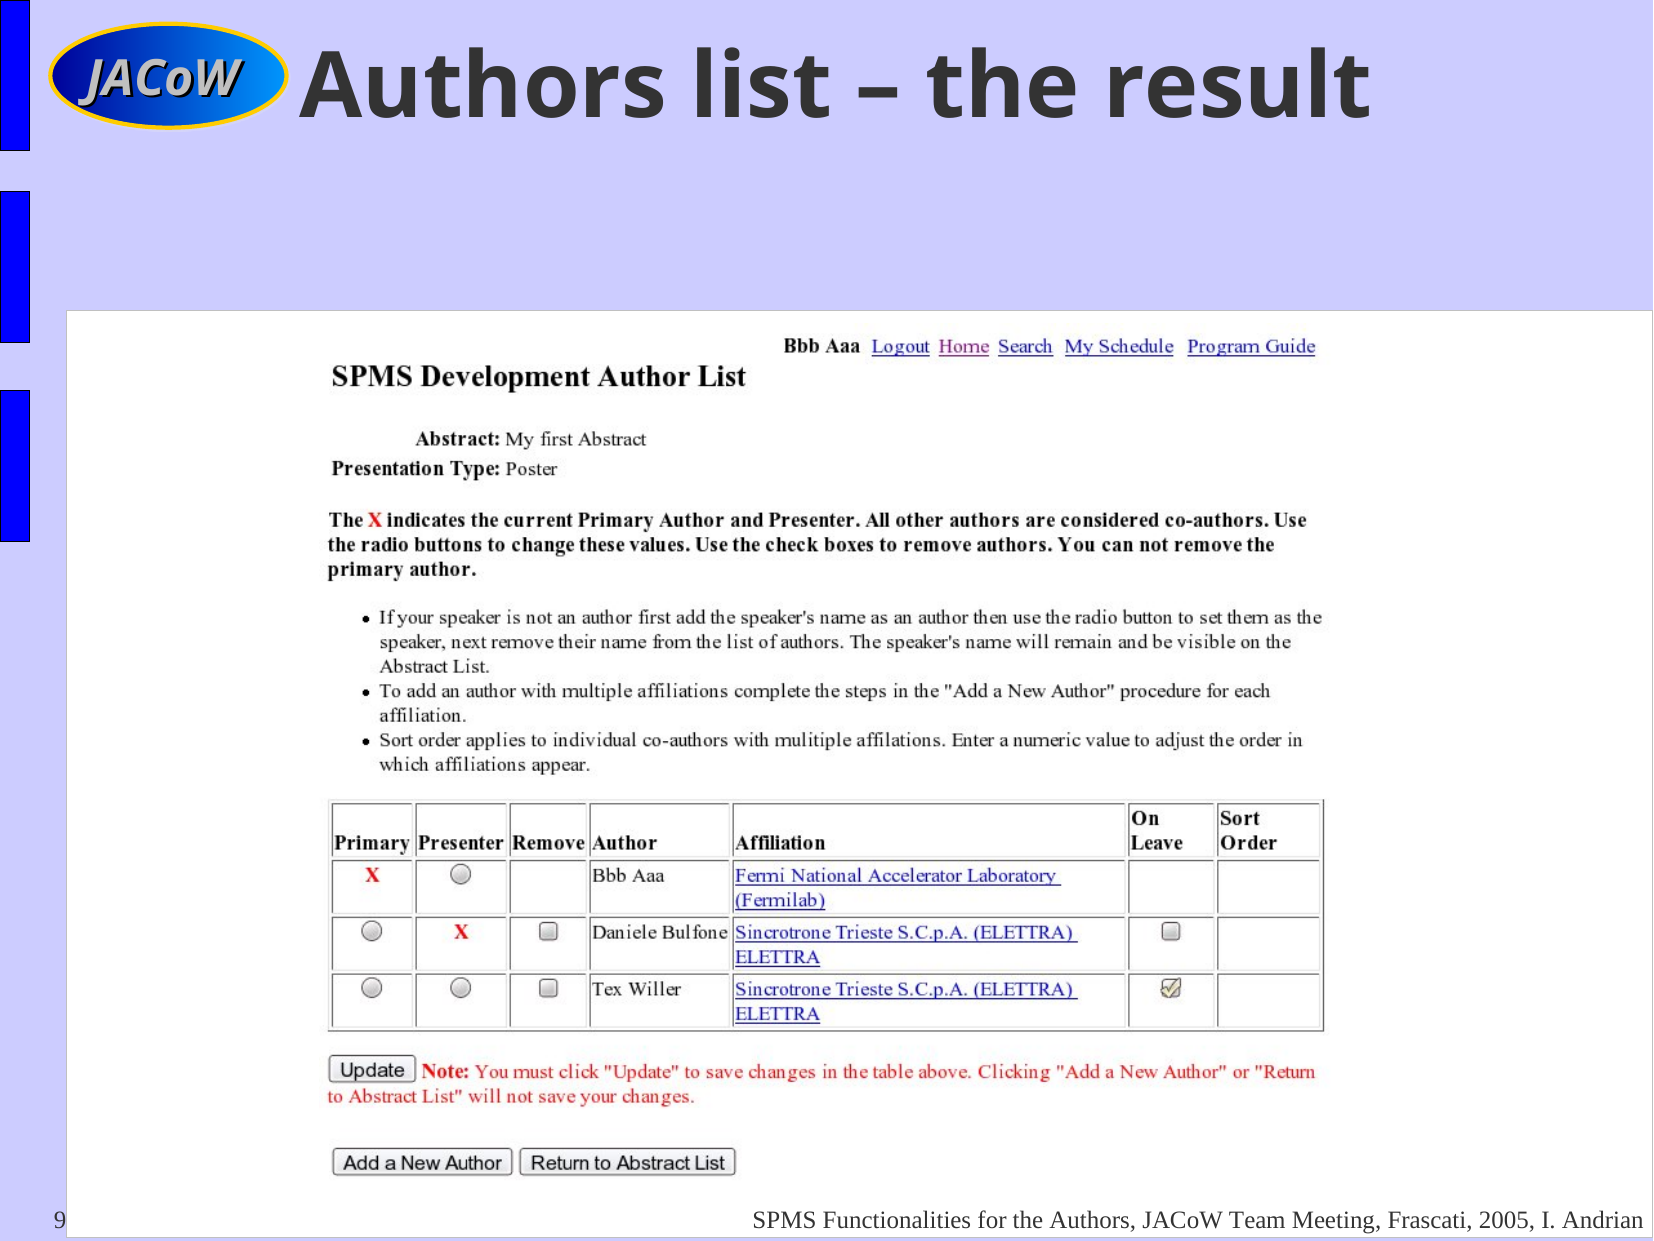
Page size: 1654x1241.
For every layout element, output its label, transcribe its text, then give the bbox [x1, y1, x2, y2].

title Authors list – the result [299, 19, 1650, 283]
picture [319, 323, 1332, 1197]
